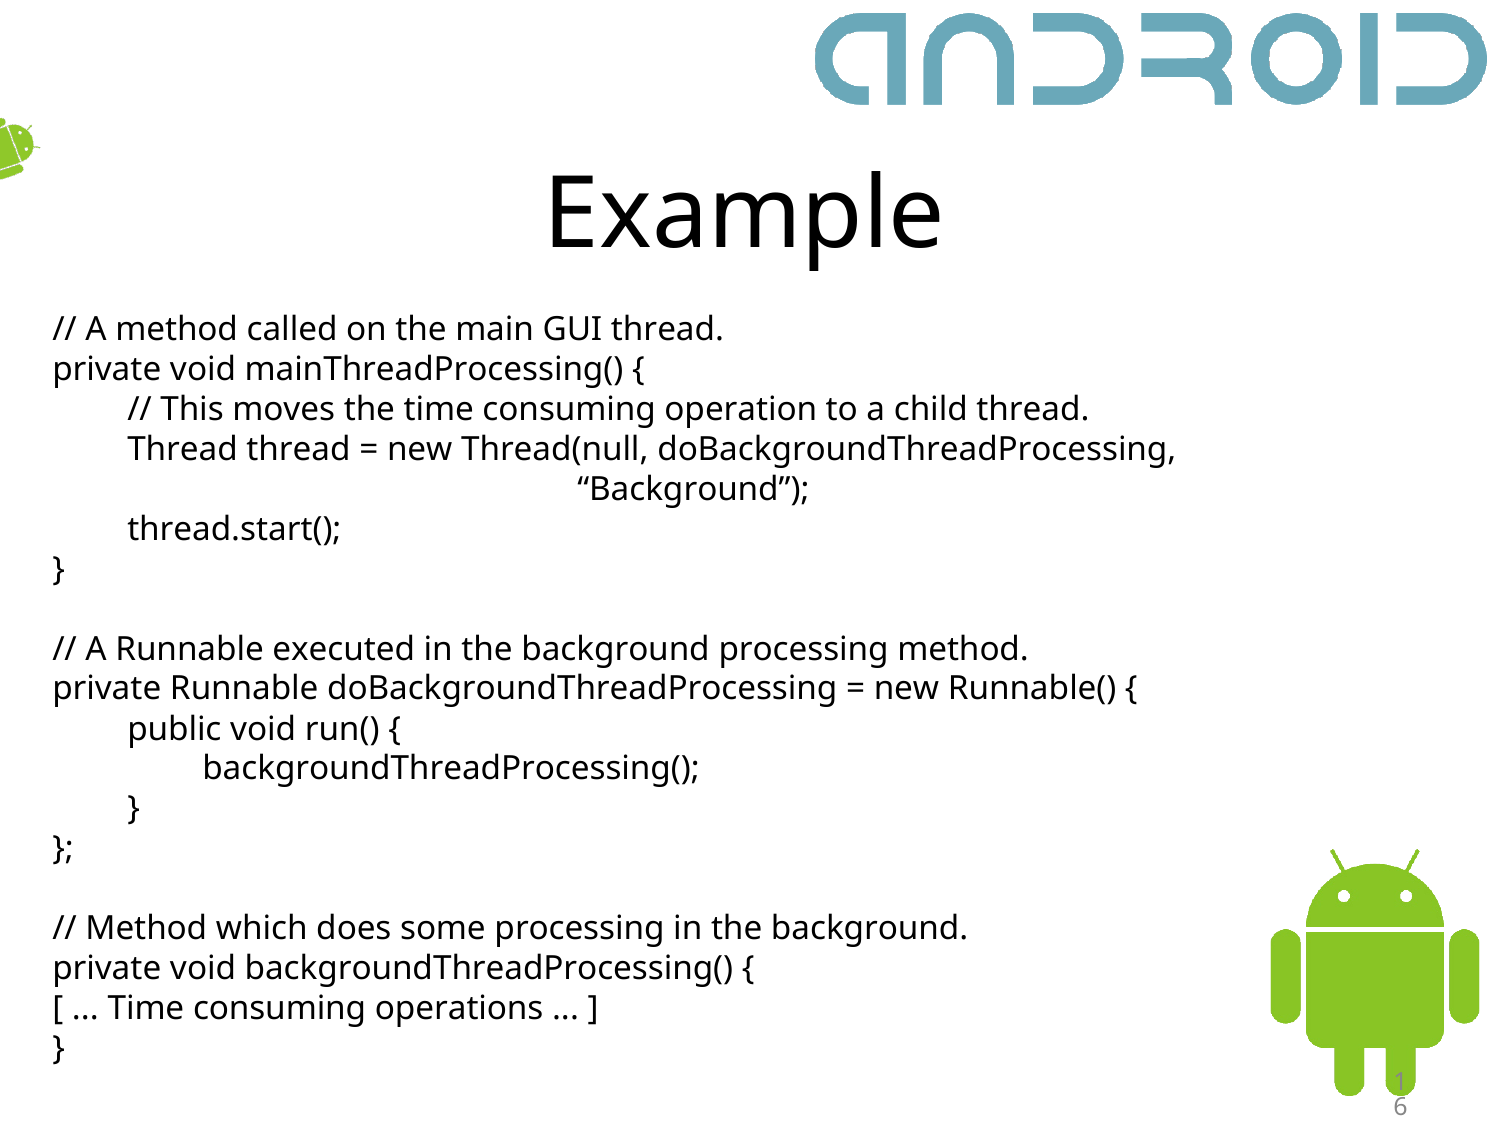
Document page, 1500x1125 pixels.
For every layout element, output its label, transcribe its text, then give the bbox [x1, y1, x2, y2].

picture [1253, 837, 1500, 1125]
title Example [27, 112, 1463, 303]
picture [1397, 1106, 1404, 1113]
picture [808, 9, 1489, 106]
picture [0, 103, 53, 198]
text_box // A method called on the main GUI thread. private void mainThreadProcessing() { // This moves the time consuming operation to a child thread. Thread thread = new Thread(null, doBackgroundThreadProcessing, “Background”); thread.start(); } // A Runnable executed in the background processing method. private Runnable doBackgroundThreadProcessing = new Runnable() { public void run() { backgroundThreadProcessing(); } }; // Method which does some processing in the background. private void backgroundThreadProcessing() { [ ... Time consuming operations ... ] } [37, 299, 1463, 1104]
